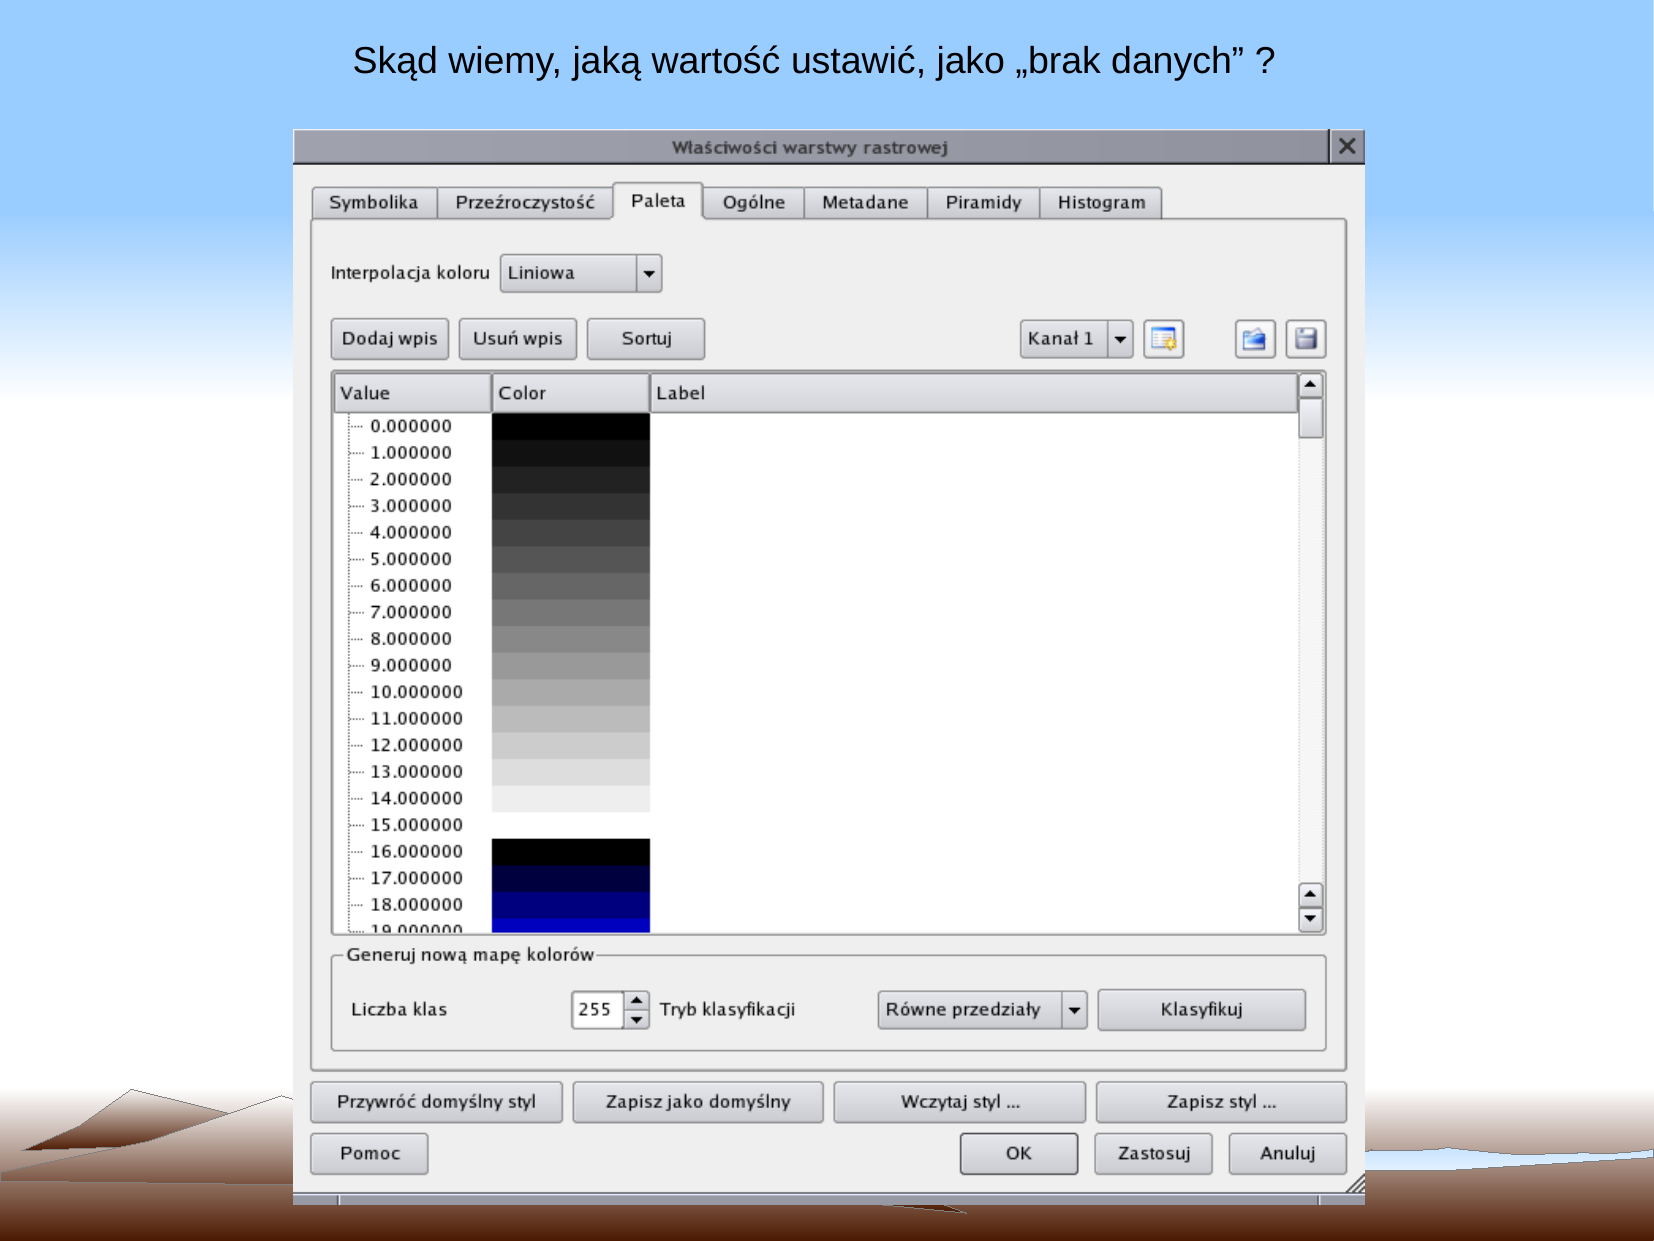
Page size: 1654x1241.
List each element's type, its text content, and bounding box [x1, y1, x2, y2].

picture [293, 129, 1365, 1205]
text_box Skąd wiemy, jaką wartość ustawić, jako „brak danych” ? [337, 32, 1294, 90]
